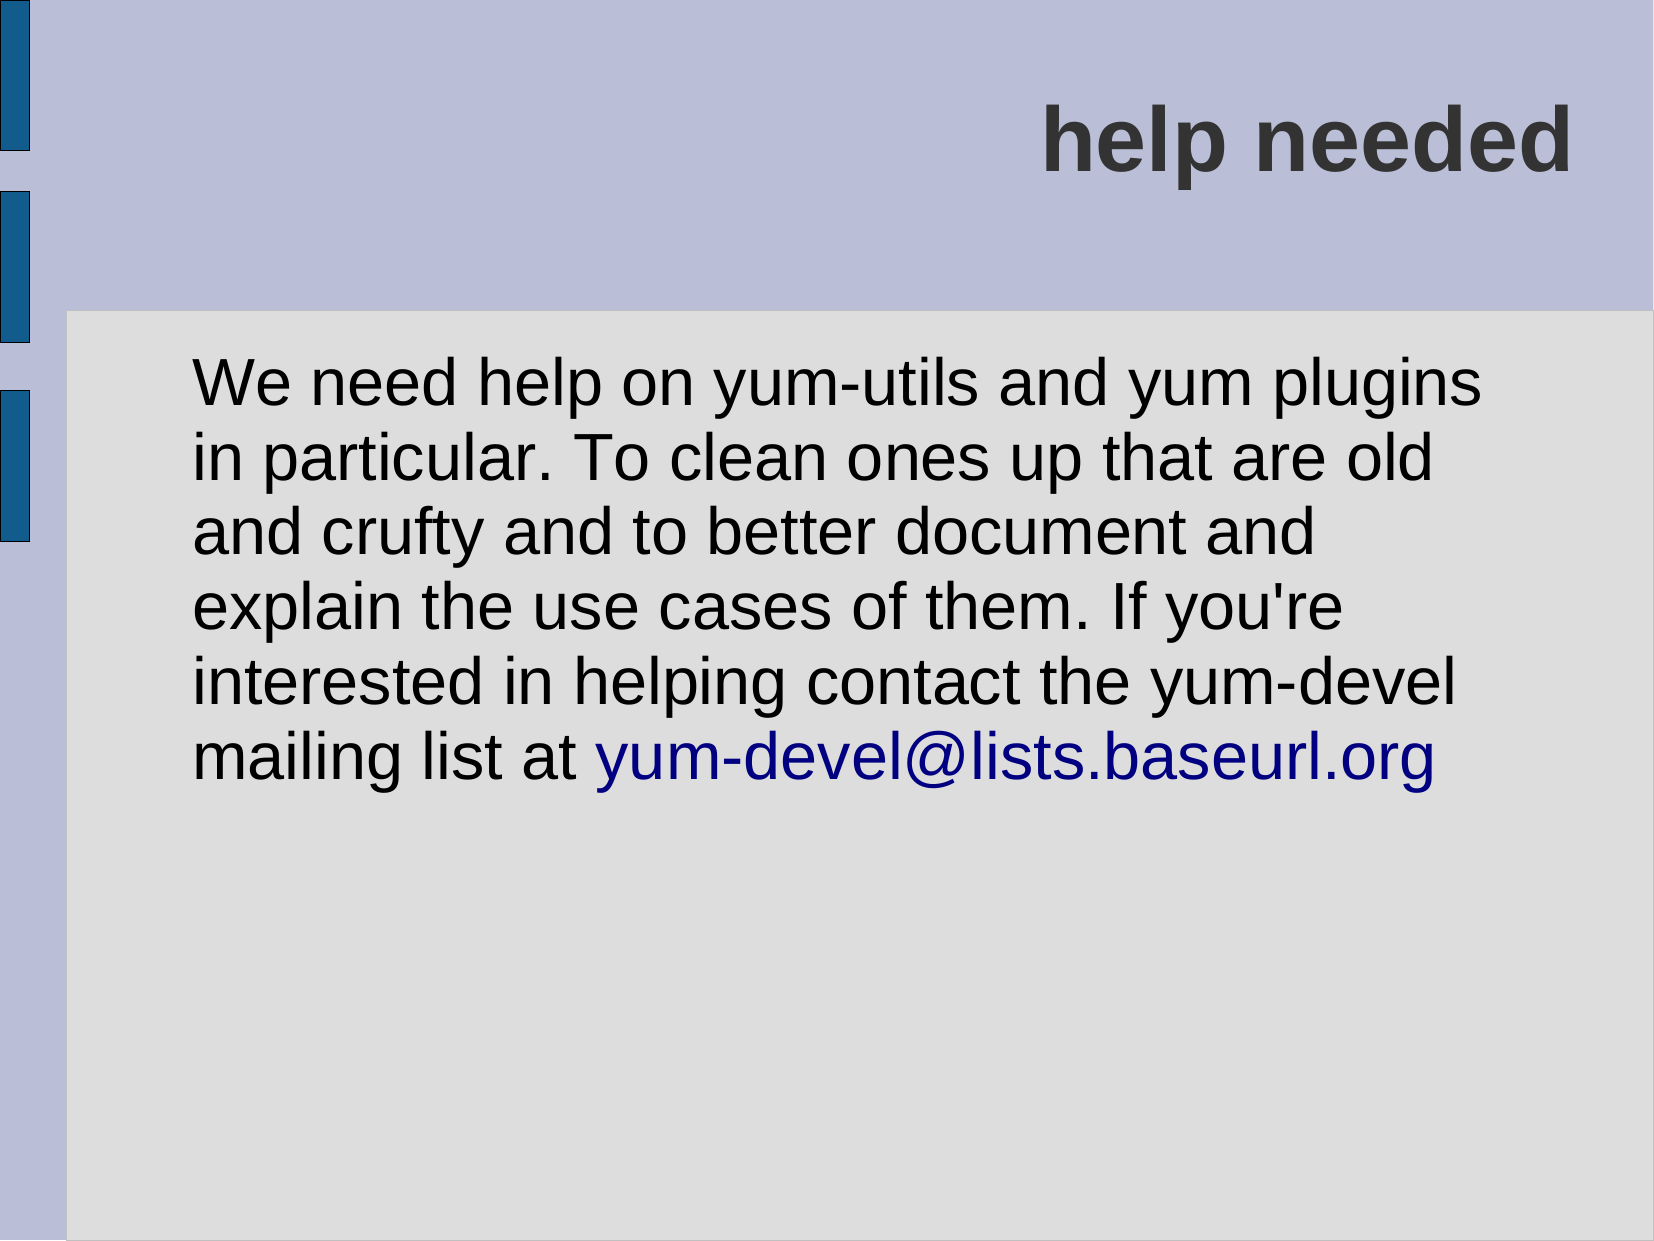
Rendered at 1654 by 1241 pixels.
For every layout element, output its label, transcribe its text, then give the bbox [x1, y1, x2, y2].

list [112, 337, 1529, 1127]
list We need help on yum-utils and yum plugins in particular. To clean ones up that are old and crufty and to better document and explain the use cases of them. If you're interested in helping contact the yum-devel mailing list at yum-devel@lists.baseurl.org [121, 344, 1534, 1127]
title help needed [121, 88, 1576, 191]
